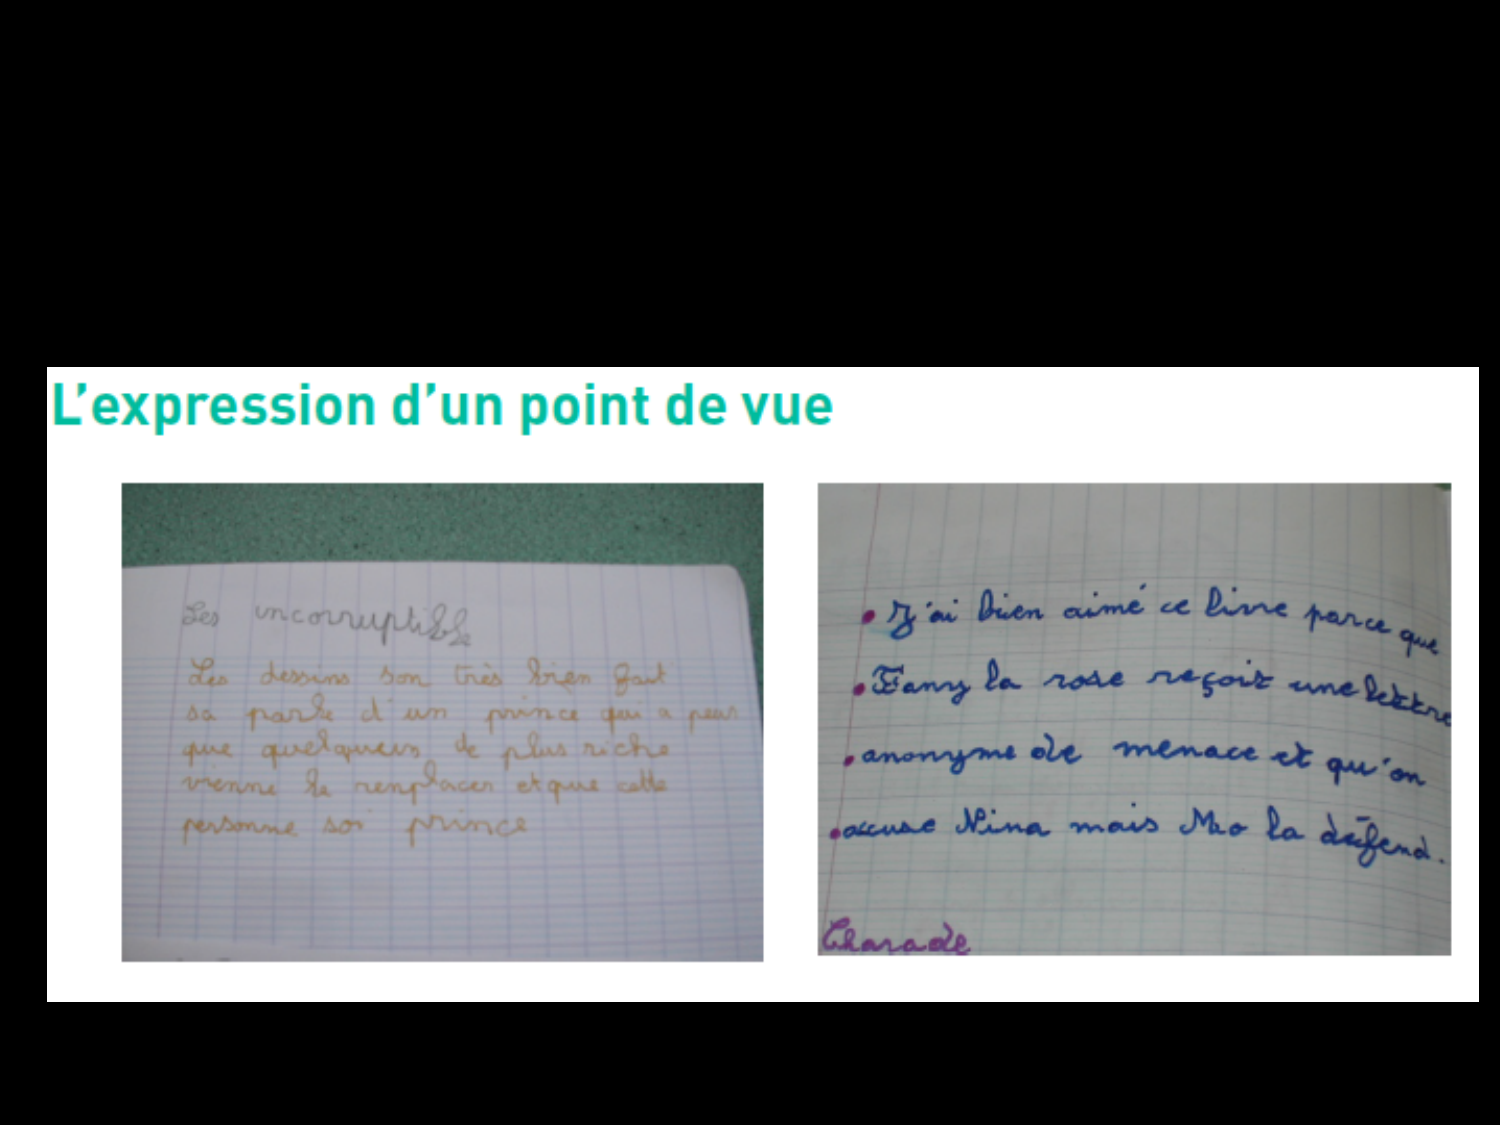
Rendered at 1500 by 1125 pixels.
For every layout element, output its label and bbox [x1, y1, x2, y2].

picture [47, 367, 1479, 1002]
